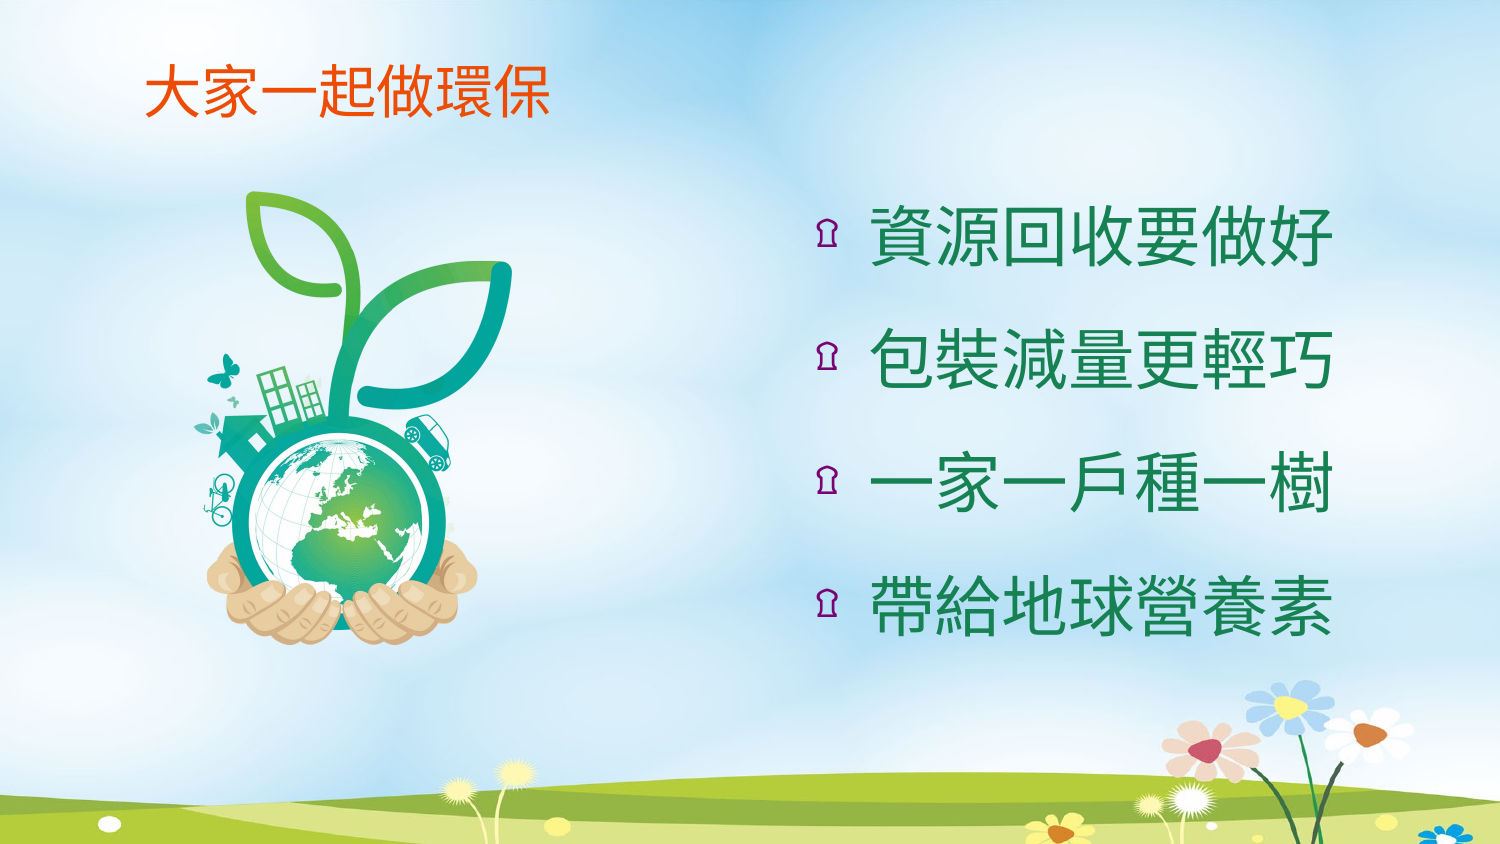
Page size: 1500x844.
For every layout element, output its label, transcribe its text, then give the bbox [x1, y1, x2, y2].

title 大家一起做環保 [75, 29, 621, 148]
list 資源回收要做好 包裝減量更輕巧 一家一戶種一樹 帶給地球營養素 [797, 183, 1372, 673]
picture [0, 0, 1500, 844]
